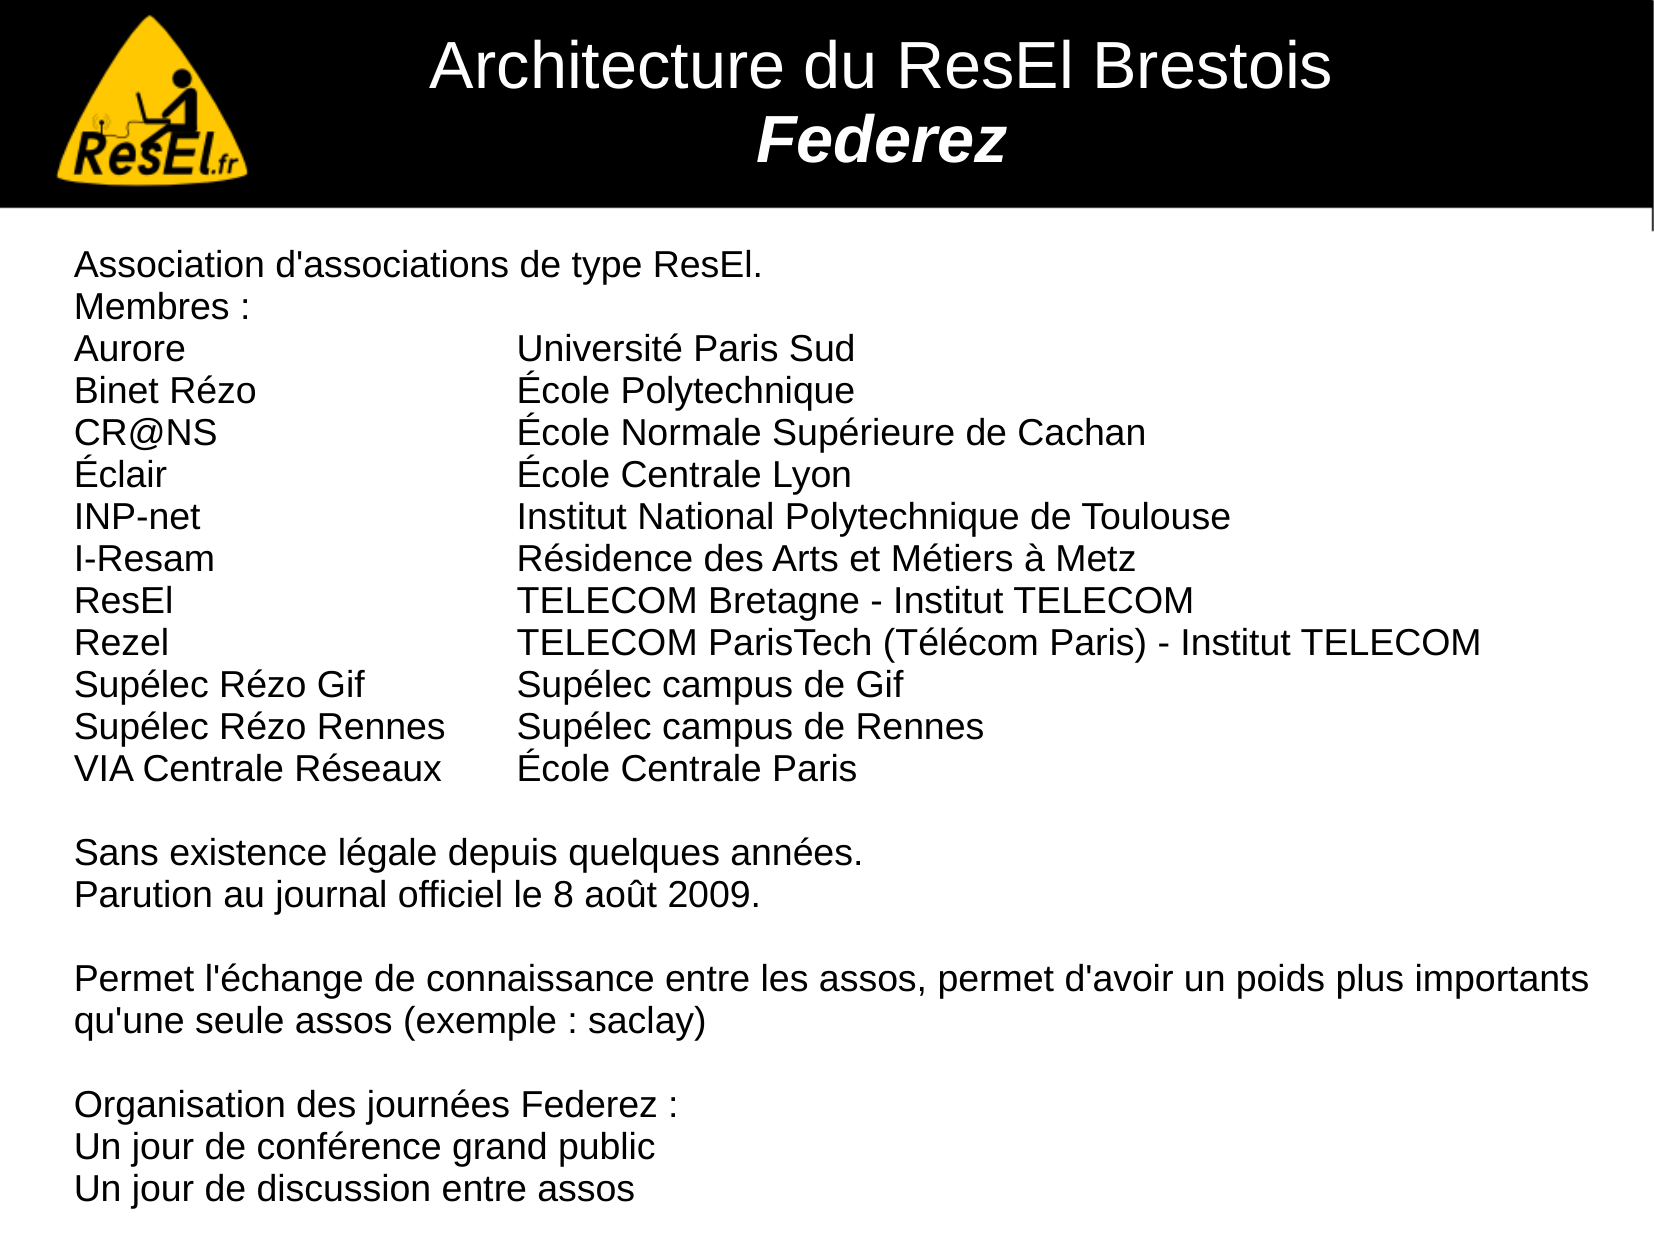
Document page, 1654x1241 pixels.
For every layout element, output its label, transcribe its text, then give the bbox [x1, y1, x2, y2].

title Architecture du ResEl Brestois Federez [275, 27, 1489, 178]
picture [0, 0, 1654, 1241]
text_box Association d'associations de type ResEl. Membres : Aurore Université Paris Sud Binet Rézo École Polytechnique CR@NS École Normale Supérieure de Cachan Éclair École Centrale Lyon INP-net Institut National Polytechnique de Toulouse I-Resam Résidence des Arts et Métiers à Metz ResEl TELECOM Bretagne - Institut TELECOM Rezel TELECOM ParisTech (Télécom Paris) - Institut TELECOM Supélec Rézo Gif Supélec campus de Gif Supélec Rézo Rennes Supélec campus de Rennes VIA Centrale Réseaux École Centrale Paris Sans existence légale depuis quelques années. Parution au journal officiel le 8 août 2009. Permet l'échange de connaissance entre les assos, permet d'avoir un poids plus importants qu'une seule assos (exemple : saclay) Organisation des journées Federez : Un jour de conférence grand public Un jour de discussion entre assos [59, 236, 1654, 1217]
